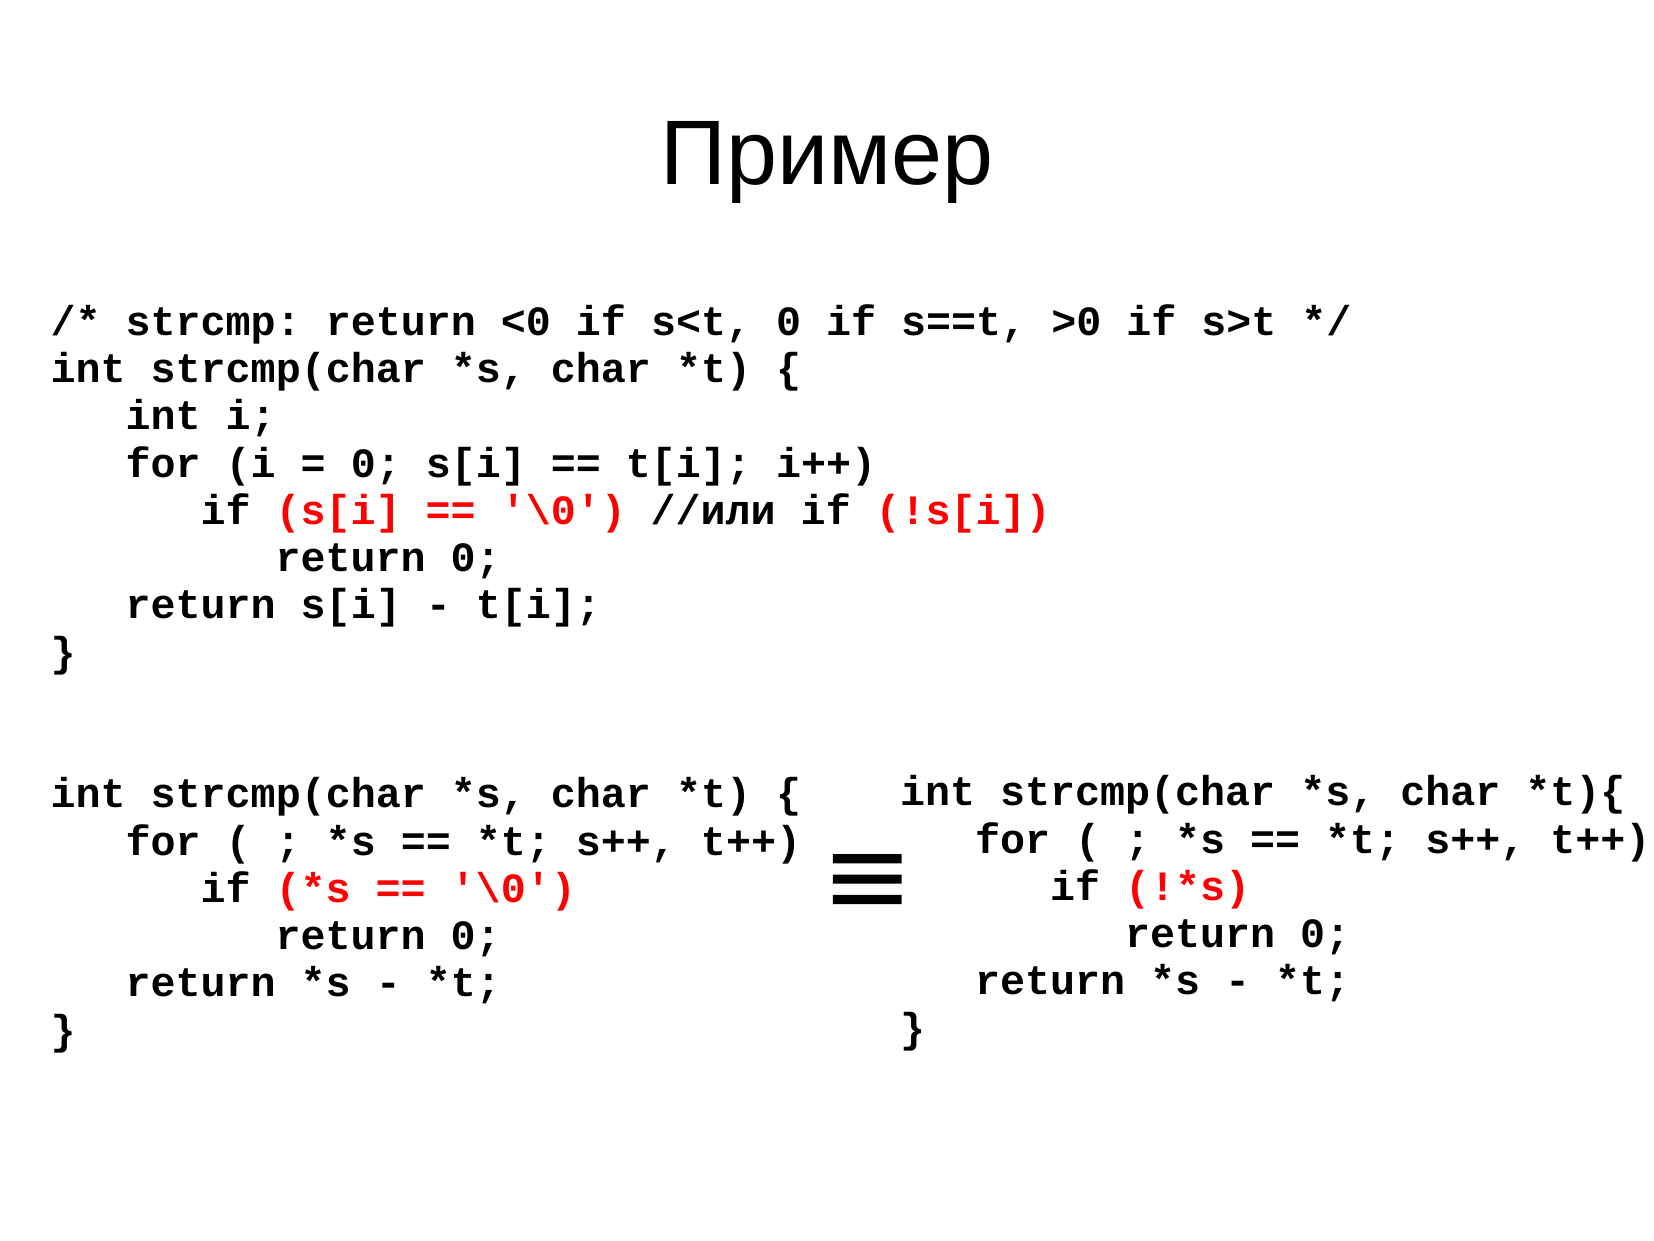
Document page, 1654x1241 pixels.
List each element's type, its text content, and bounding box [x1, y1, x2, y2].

title Пример [82, 49, 1571, 257]
text_box int strcmp(char *s, char *t){ for ( ; *s == *t; s++, t++) if (!*s) return 0; return *s - *t; } [885, 621, 1654, 1163]
text_box /* strcmp: return <0 if s<t, 0 if s==t, >0 if s>t */ int strcmp(char *s, char *t) { int i; for (i = 0; s[i] == t[i]; i++) if (s[i] == '\0') //или if (!s[i]) return 0; return s[i] - t[i]; } int strcmp(char *s, char *t) { for ( ; *s == *t; s++, t++) if (*s == '\0') return 0; return *s - *t; } [35, 293, 1602, 1169]
text_box  [807, 826, 957, 979]
